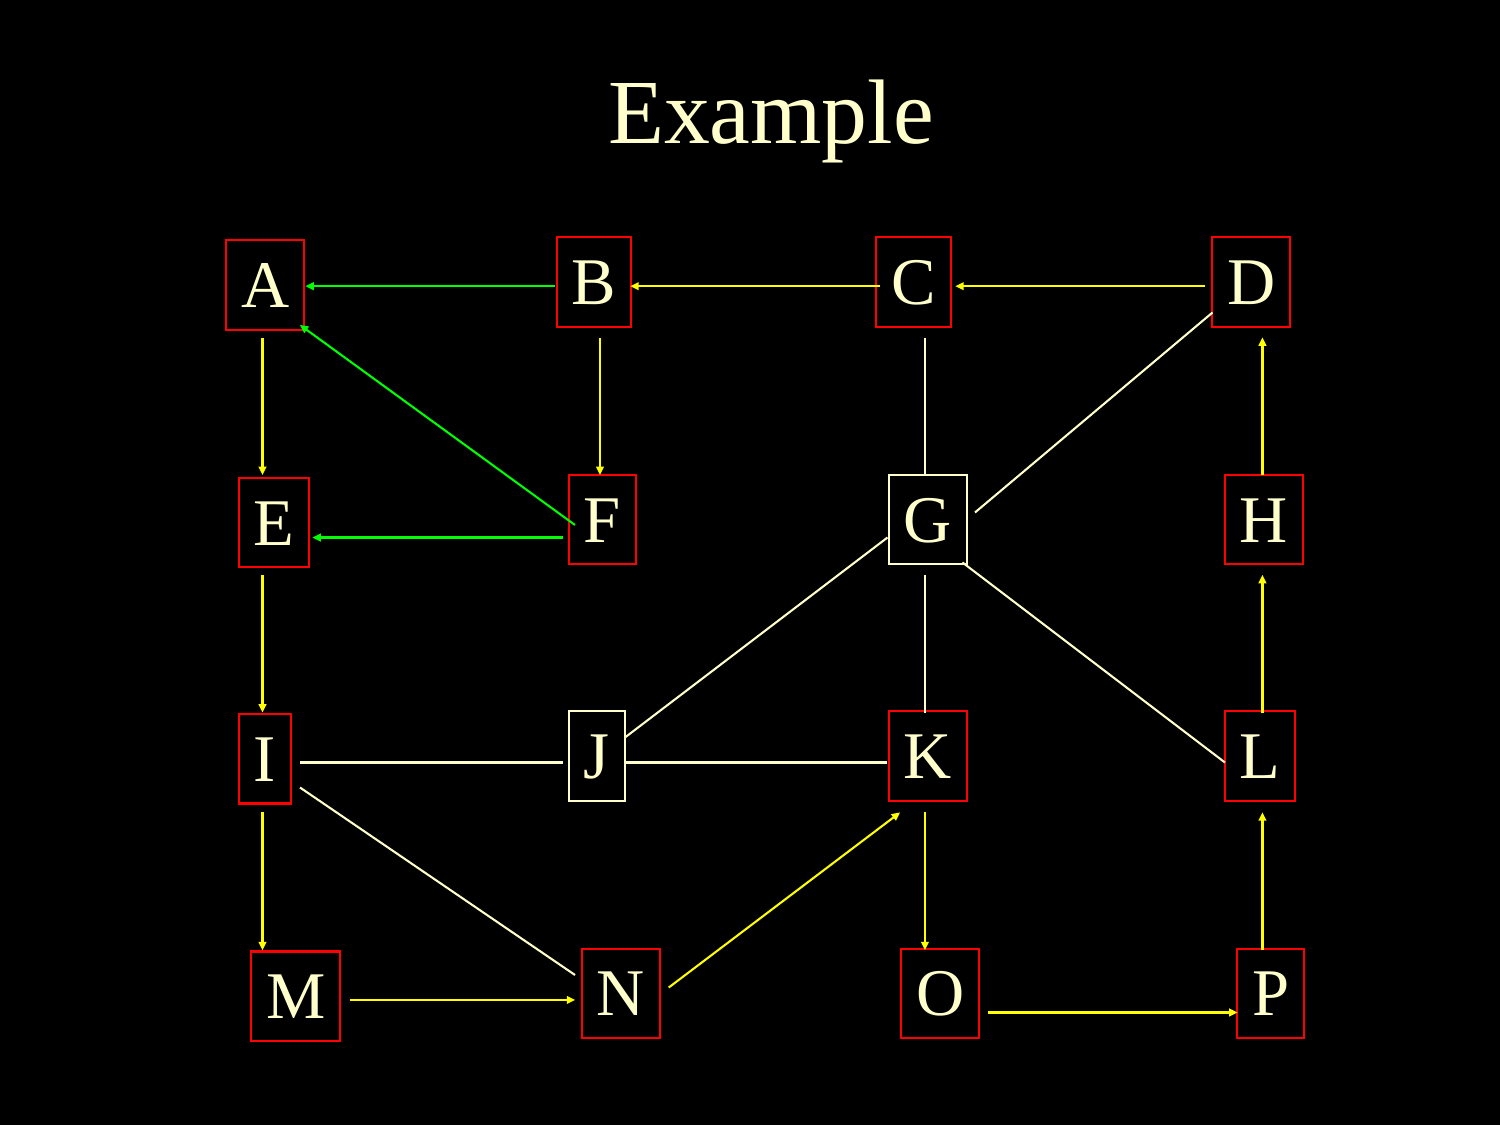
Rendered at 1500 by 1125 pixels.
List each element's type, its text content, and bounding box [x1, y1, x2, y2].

text_box C [876, 237, 951, 327]
text_box H [1224, 474, 1303, 565]
text_box I [238, 713, 291, 804]
text_box B [556, 237, 632, 327]
text_box A [226, 240, 305, 330]
text_box L [1224, 711, 1296, 801]
text_box G [888, 474, 967, 565]
text_box P [1237, 948, 1305, 1039]
text_box M [251, 951, 341, 1042]
text_box D [1212, 237, 1291, 327]
text_box J [569, 711, 625, 801]
text_box N [581, 948, 660, 1039]
title Example [42, 37, 1500, 188]
text_box F [569, 474, 636, 565]
text_box O [901, 948, 980, 1039]
text_box E [238, 477, 310, 568]
text_box K [888, 711, 967, 801]
